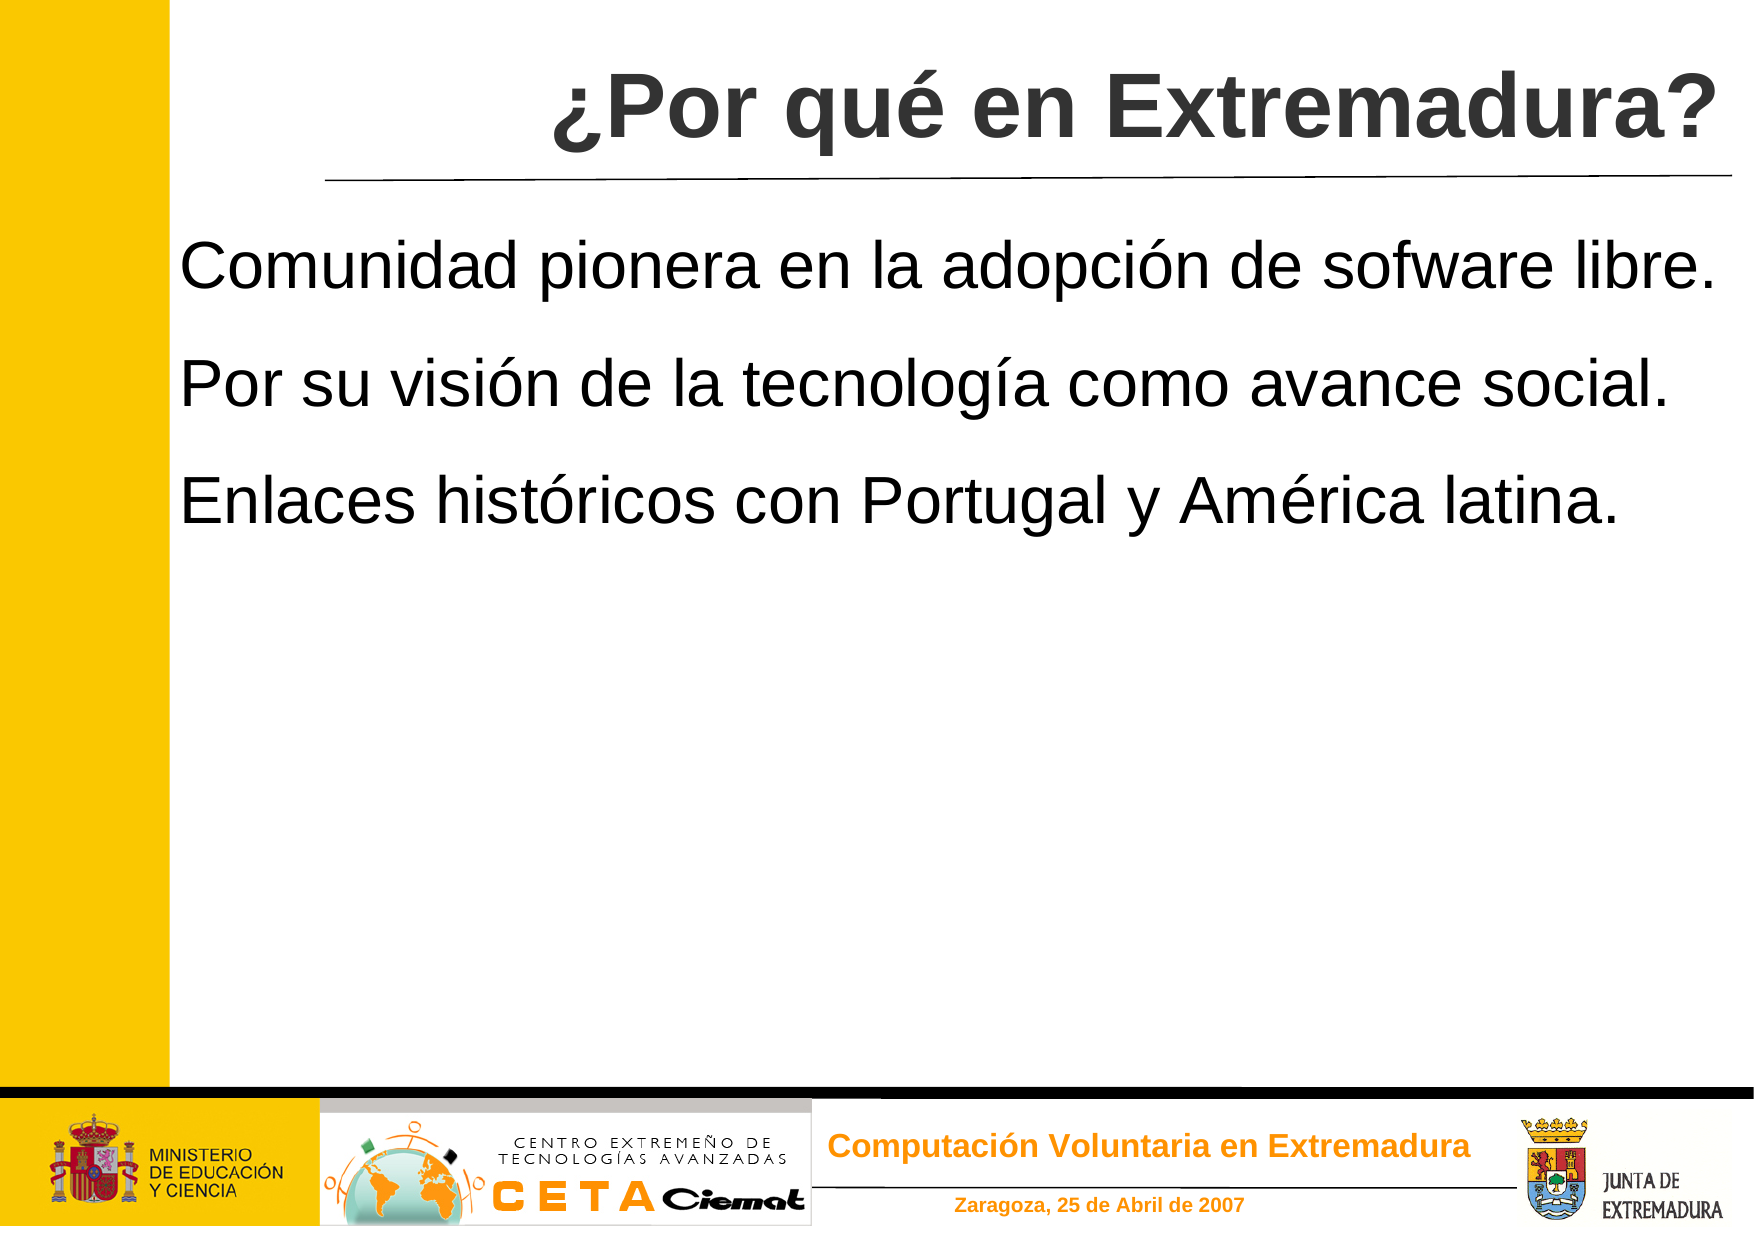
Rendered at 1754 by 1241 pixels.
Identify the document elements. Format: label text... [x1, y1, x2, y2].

picture [0, 1098, 812, 1226]
title ¿Por qué en Extremadura? [146, 46, 1722, 161]
picture [1517, 1109, 1732, 1227]
list Comunidad pionera en la adopción de sofware libre. Por su visión de la tecnología como avance social. Enlaces históricos con Portugal y América latina. [162, 225, 1721, 764]
